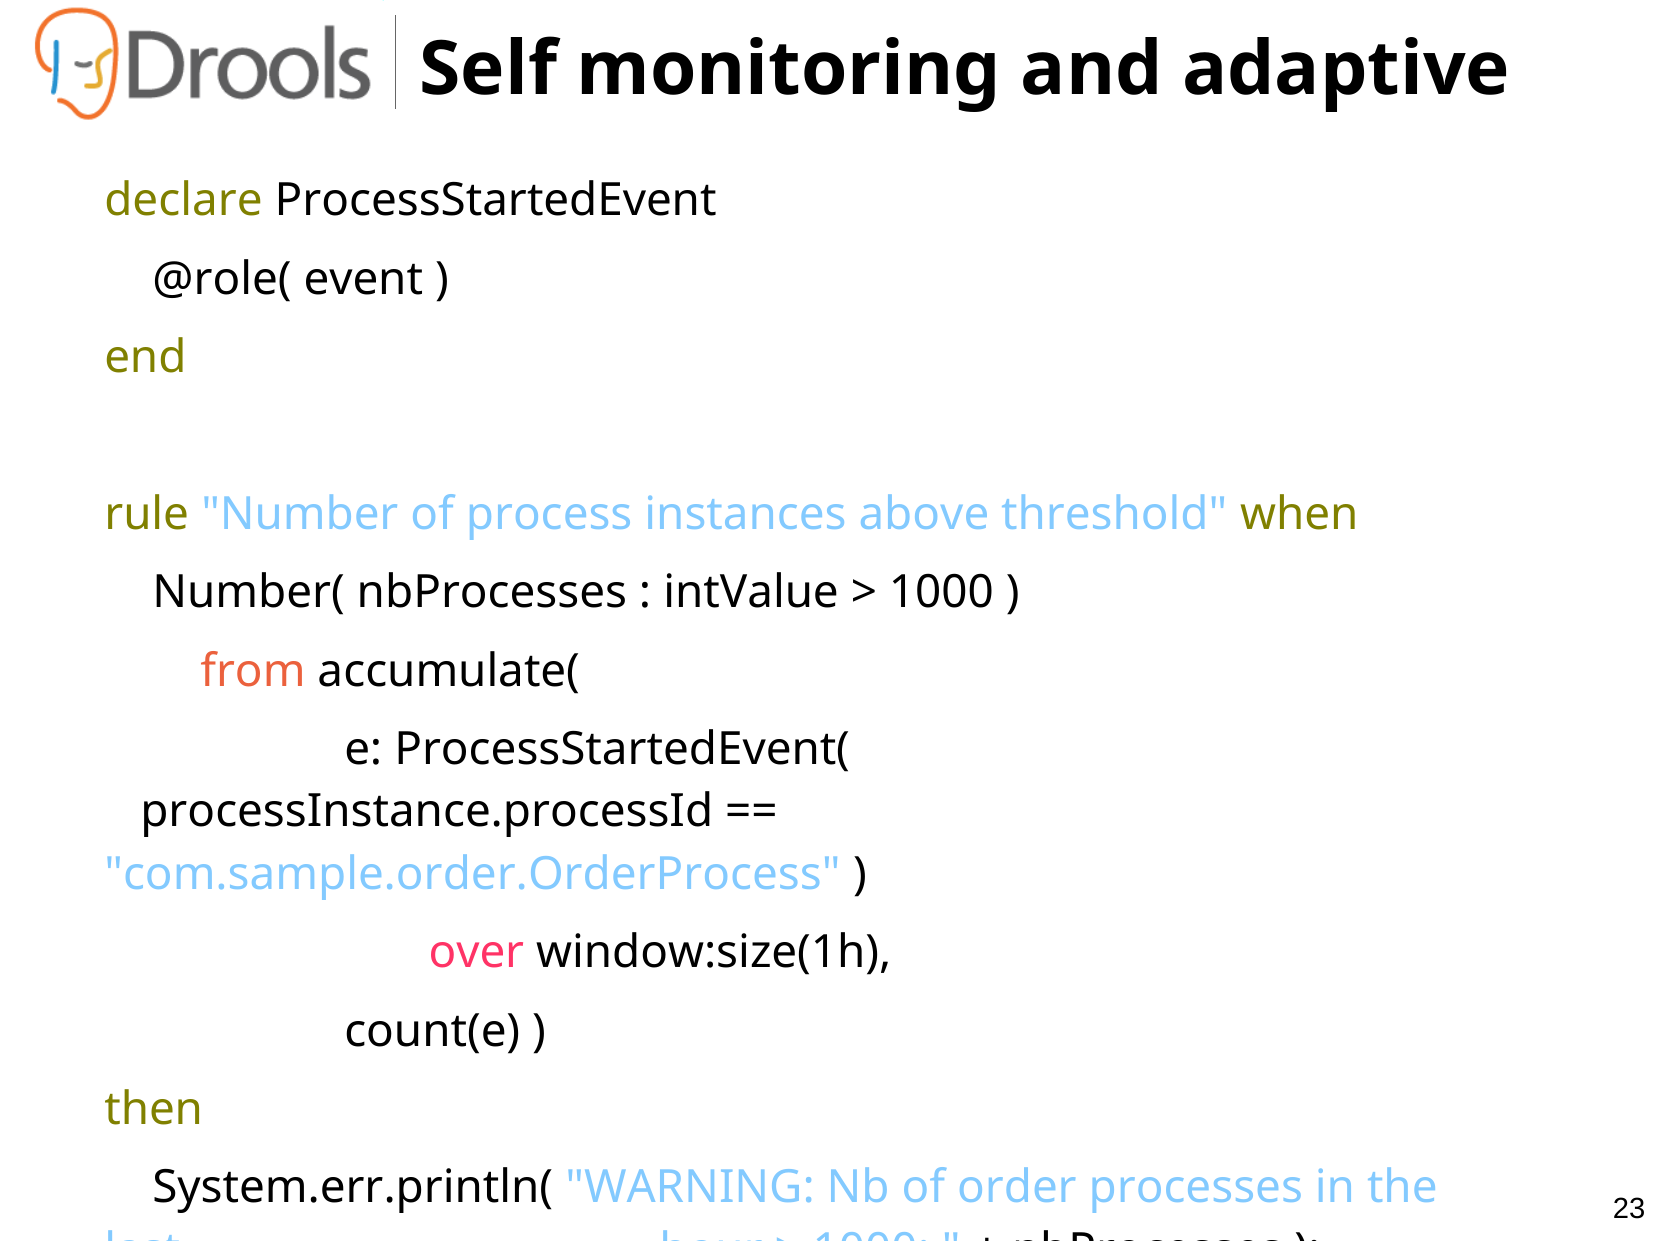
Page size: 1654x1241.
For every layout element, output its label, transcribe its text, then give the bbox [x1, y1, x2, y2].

list declare ProcessStartedEvent @role( event ) end rule "Number of process instances above threshold" when Number( nbProcesses : intValue > 1000 ) from accumulate( e: ProcessStartedEvent( processInstance.processId == "com.sample.order.OrderProcess" ) over window:size(1h), count(e) ) then System.err.println( "WARNING: Nb of order processes in the last hour > 1000: " + nbProcesses ); end [104, 166, 1517, 1123]
picture [29, 0, 384, 126]
title Self monitoring and adaptive [419, 12, 1630, 118]
